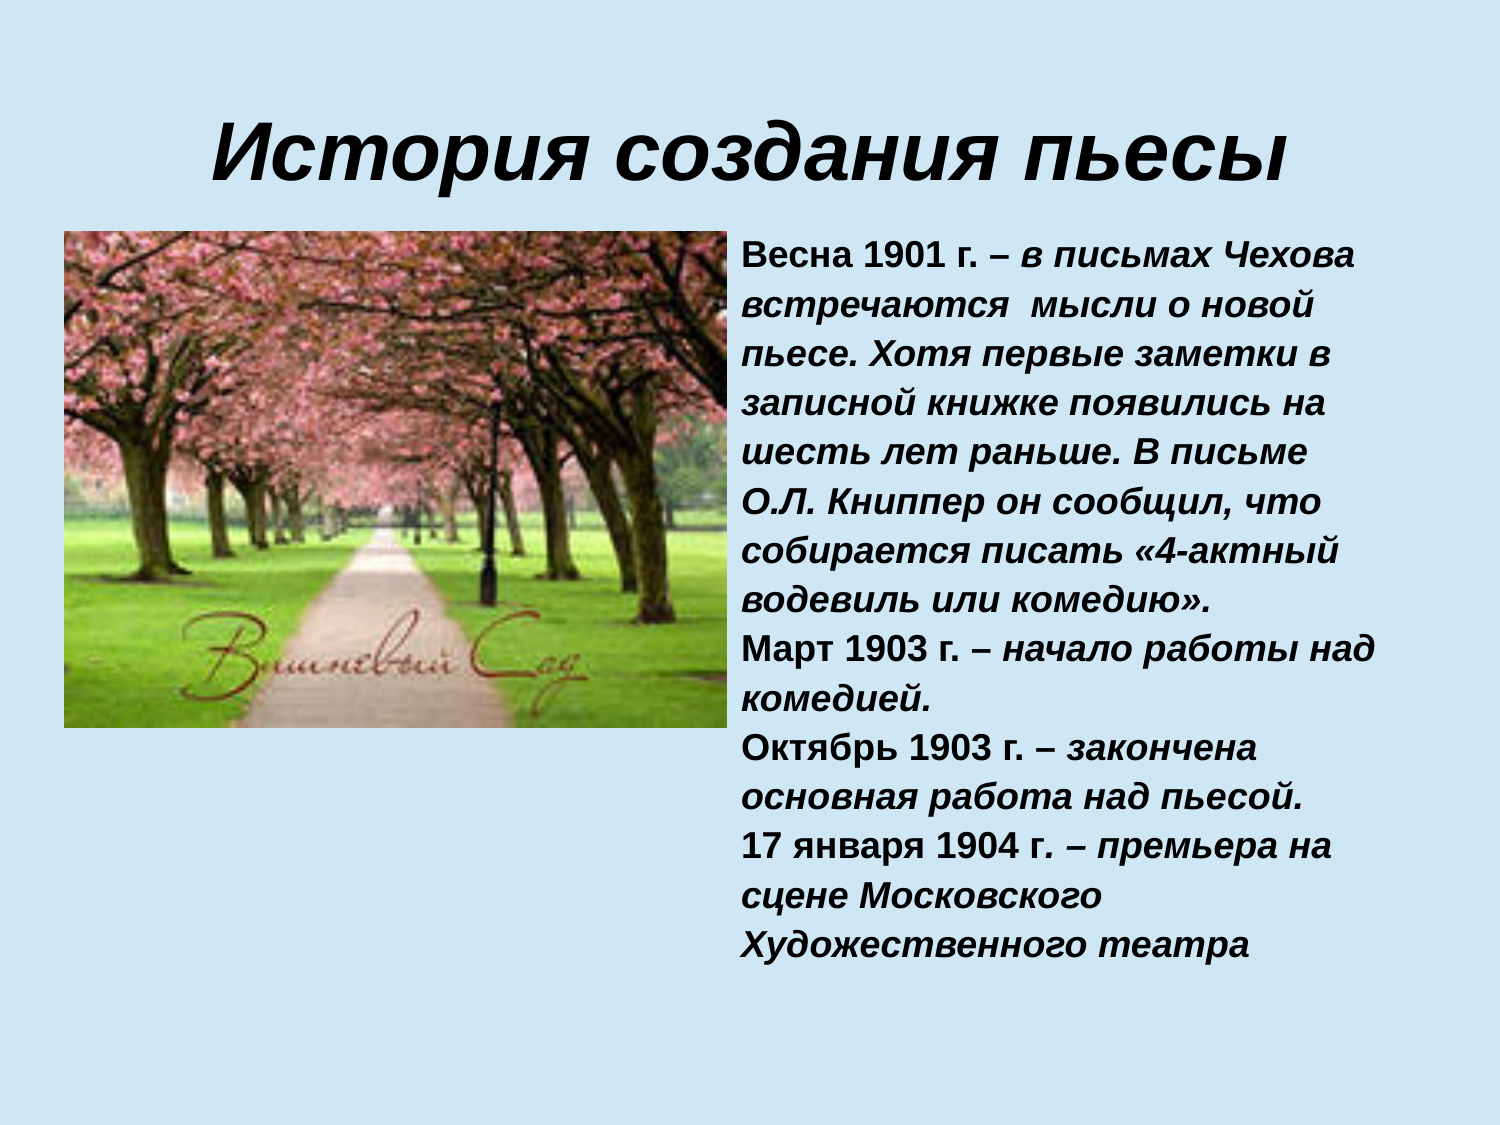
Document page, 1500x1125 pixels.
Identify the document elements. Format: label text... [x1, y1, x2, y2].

list Весна 1901 г. – в письмах Чехова встречаются мысли о новой пьесе. Хотя первые заметки в записной книжке появились на шесть лет раньше. В письме О.Л. Книппер он сообщил, что собирается писать «4-актный водевиль или комедию». Март 1903 г. – начало работы над комедией. Октябрь 1903 г. – закончена основная работа над пьесой. 17 января 1904 г. – премьера на сцене Московского Художественного театра [726, 231, 1400, 1047]
picture [64, 231, 727, 728]
title История создания пьесы [75, 90, 1425, 233]
